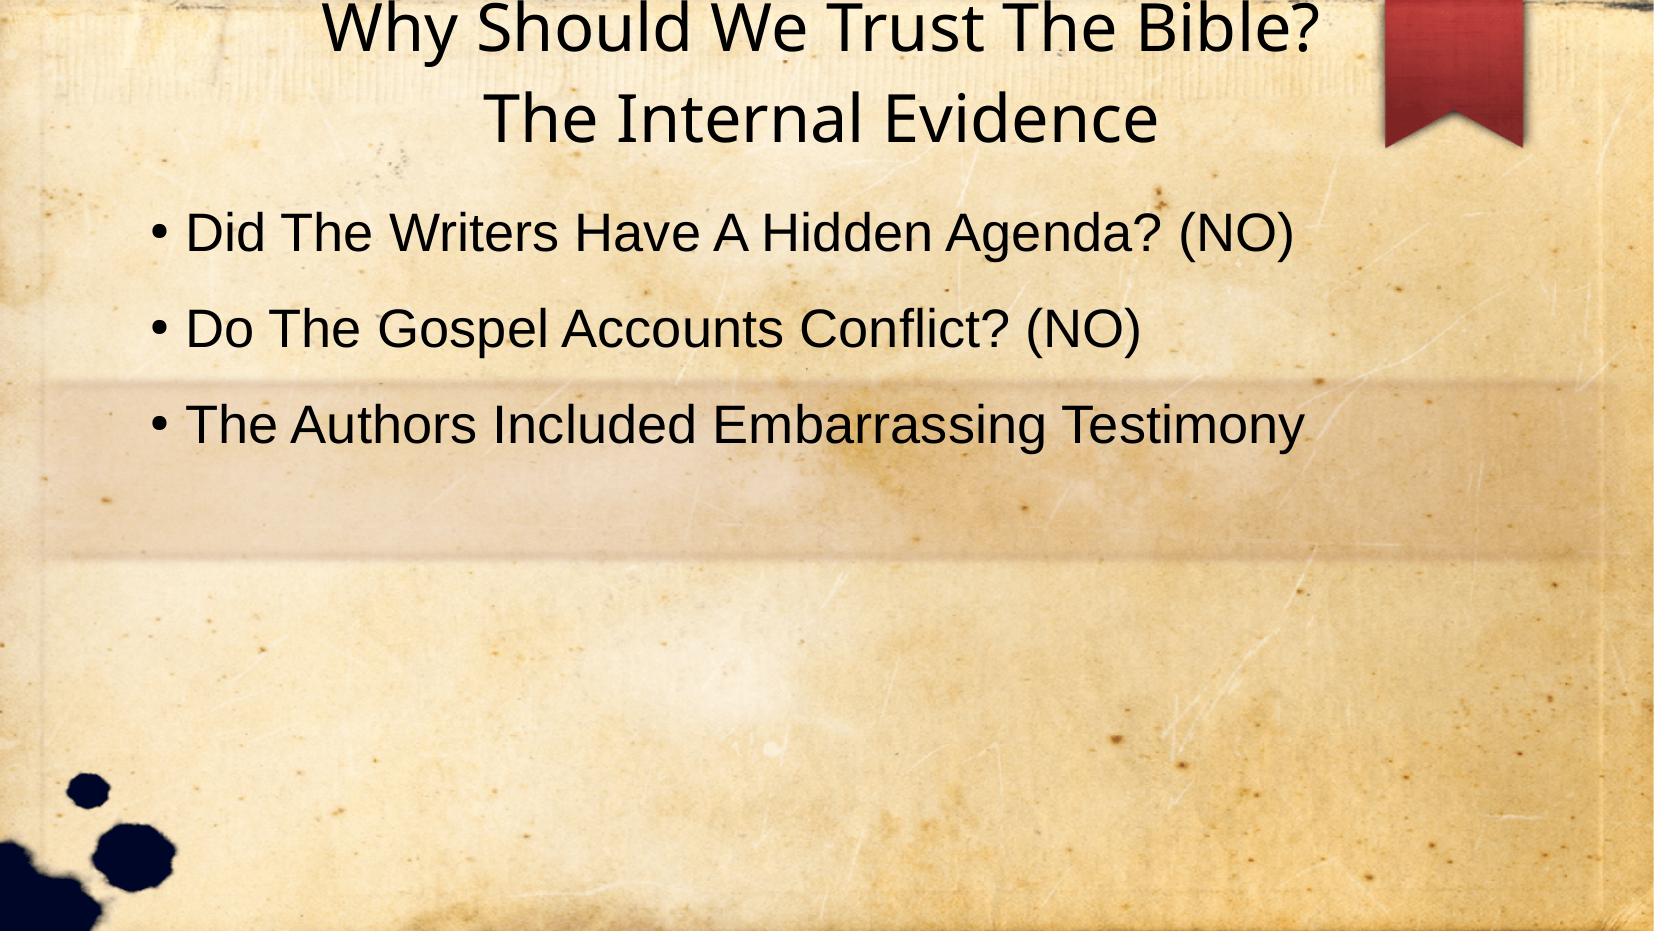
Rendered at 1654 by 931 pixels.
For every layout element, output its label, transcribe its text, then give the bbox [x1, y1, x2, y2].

title Why Should We Trust The Bible? The Internal Evidence [289, 0, 1355, 176]
text_box Did The Writers Have A Hidden Agenda? (NO) Do The Gospel Accounts Conflict? (NO) The Authors Included Embarrassing Testimony [135, 195, 1396, 691]
picture [0, 0, 1654, 931]
